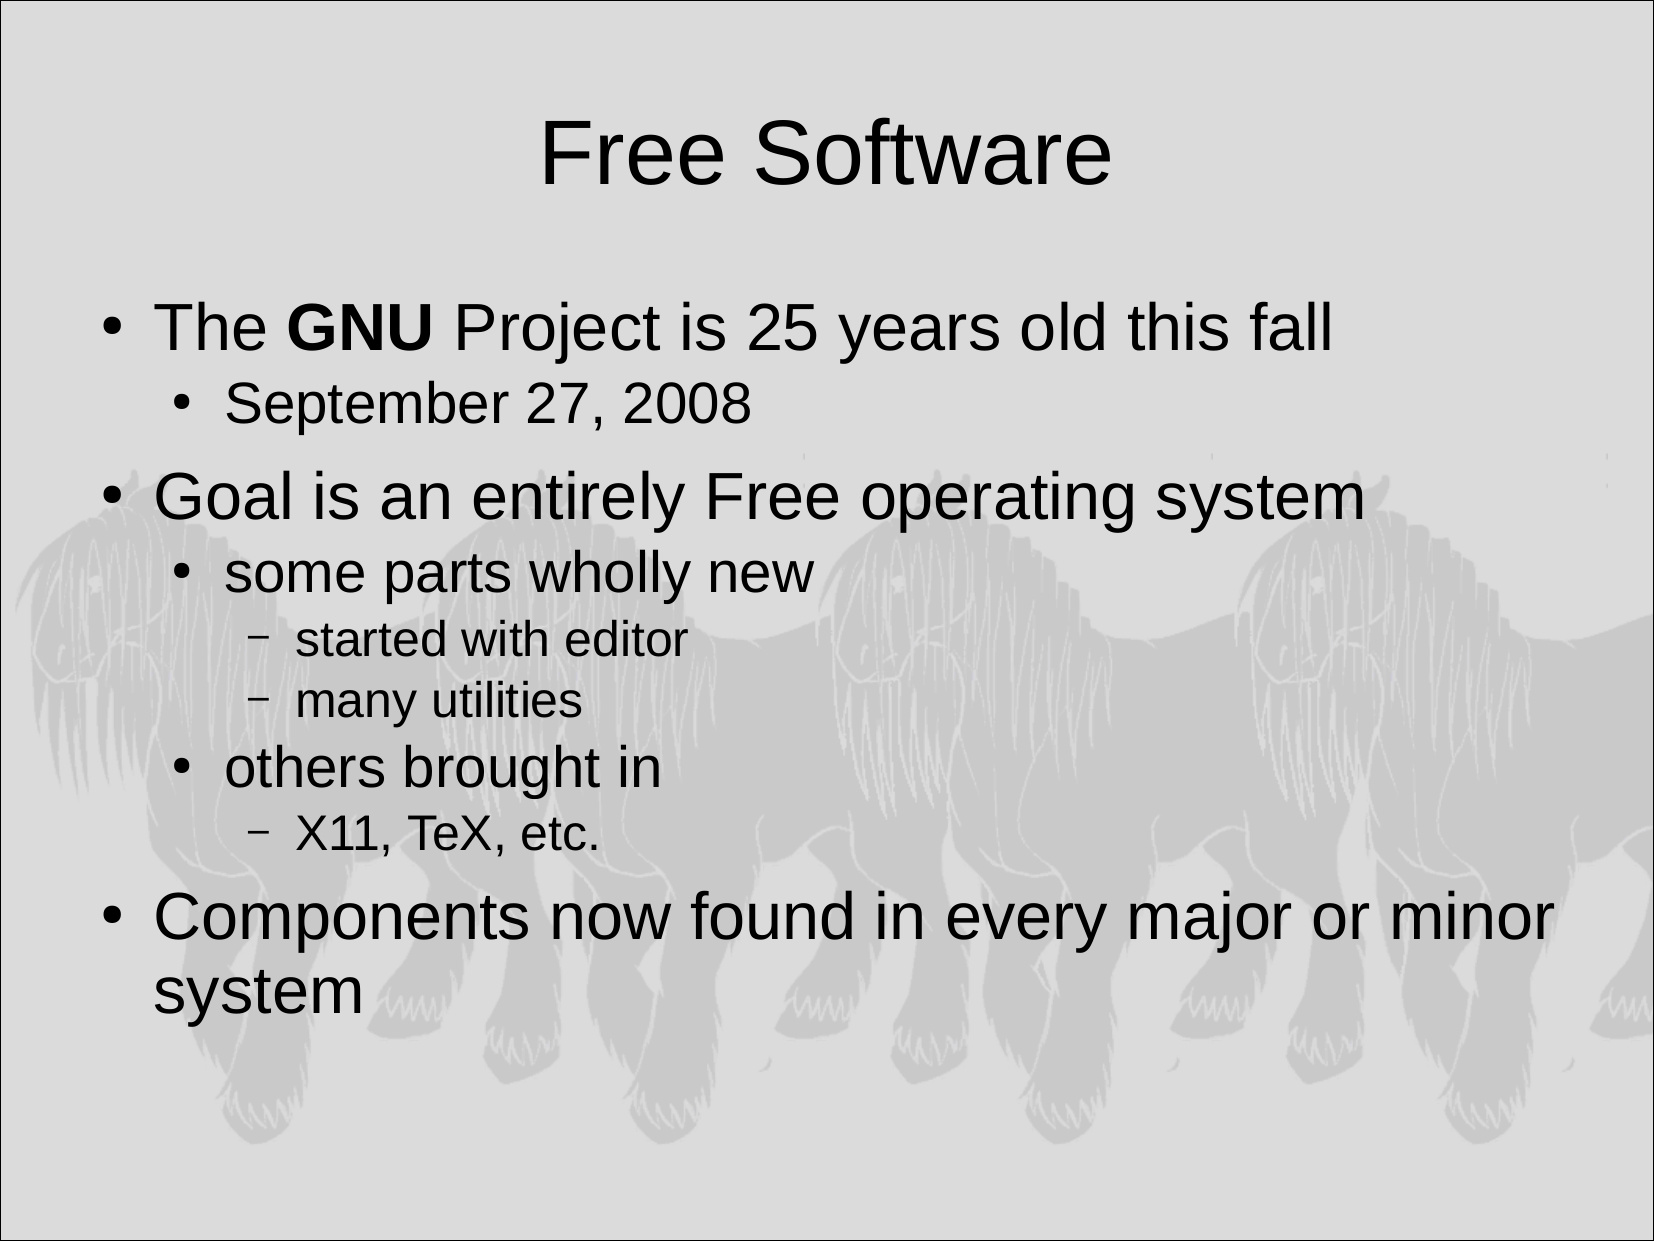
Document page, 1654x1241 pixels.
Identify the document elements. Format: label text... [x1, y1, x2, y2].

title Free Software [82, 49, 1571, 257]
list The GNU Project is 25 years old this fall September 27, 2008 Goal is an entirely Free operating system some parts wholly new started with editor many utilities others brought in X11, TeX, etc. Components now found in every major or minor system [82, 290, 1571, 1106]
